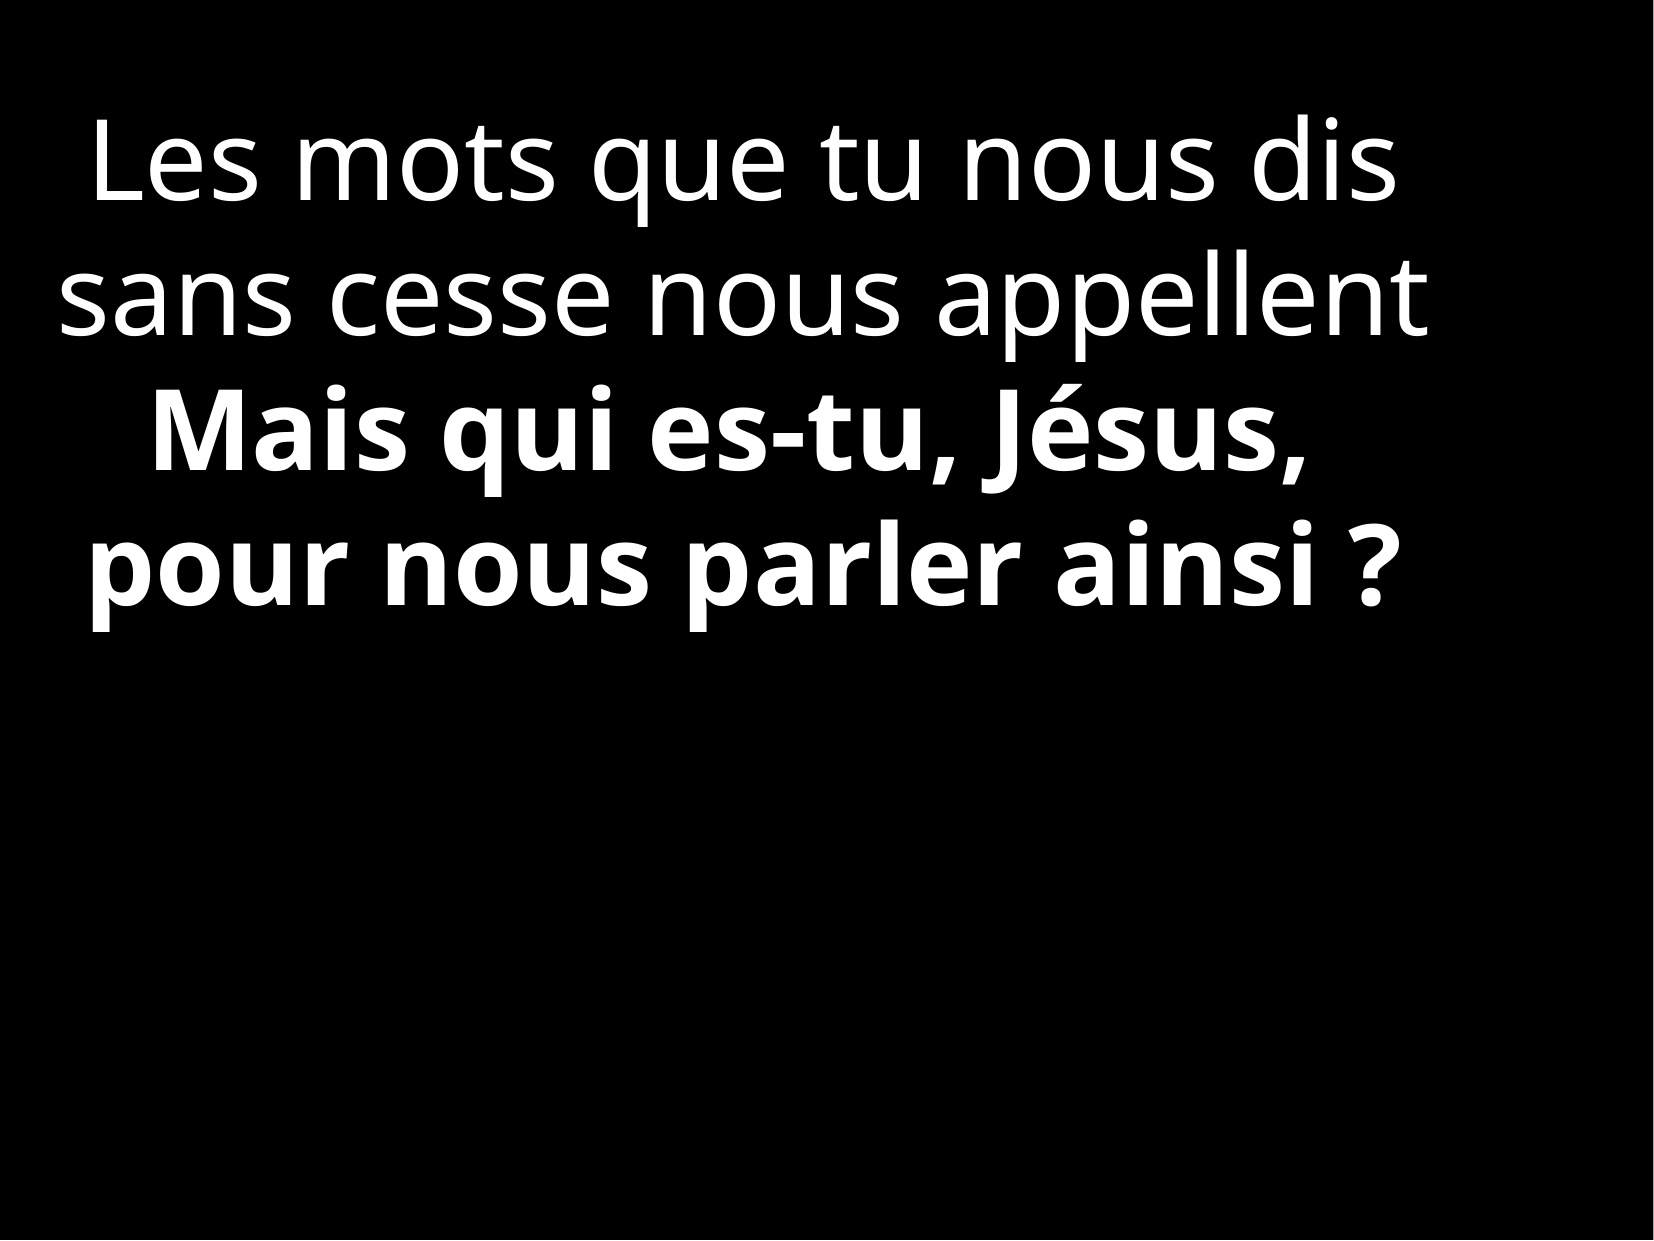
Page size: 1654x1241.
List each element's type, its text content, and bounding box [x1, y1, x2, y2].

text_box Les mots que tu nous dis sans cesse nous appellent Mais qui es-tu, Jésus, pour nous parler ainsi ? [29, 66, 1459, 591]
